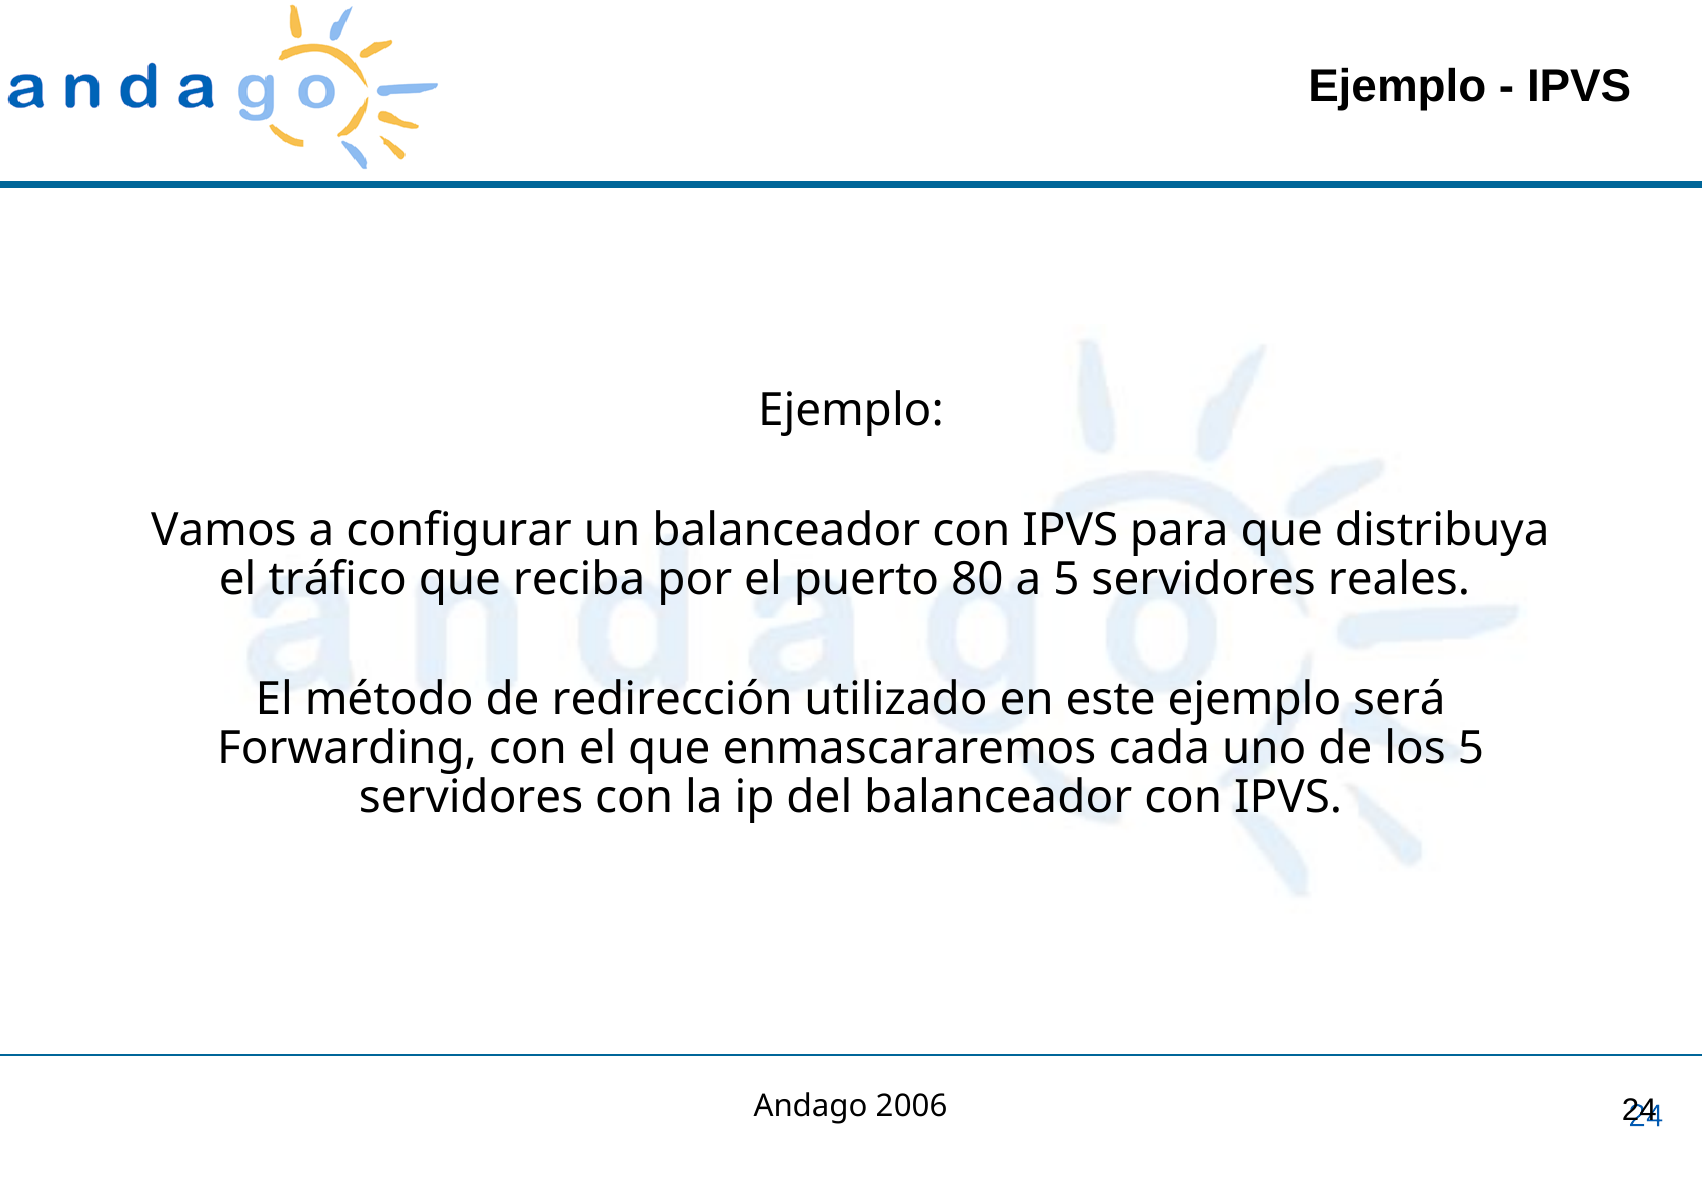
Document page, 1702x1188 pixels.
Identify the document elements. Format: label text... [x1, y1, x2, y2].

subtitle Ejemplo: Vamos a configurar un balanceador con IPVS para que distribuya el tráfico que reciba por el puerto 80 a 5 servidores reales. El método de redirección utilizado en este ejemplo será Forwarding, con el que enmascararemos cada uno de los 5 servidores con la ip del balanceador con IPVS. [127, 247, 1575, 961]
picture [0, 0, 255, 175]
title Ejemplo - IPVS [255, 0, 1702, 188]
